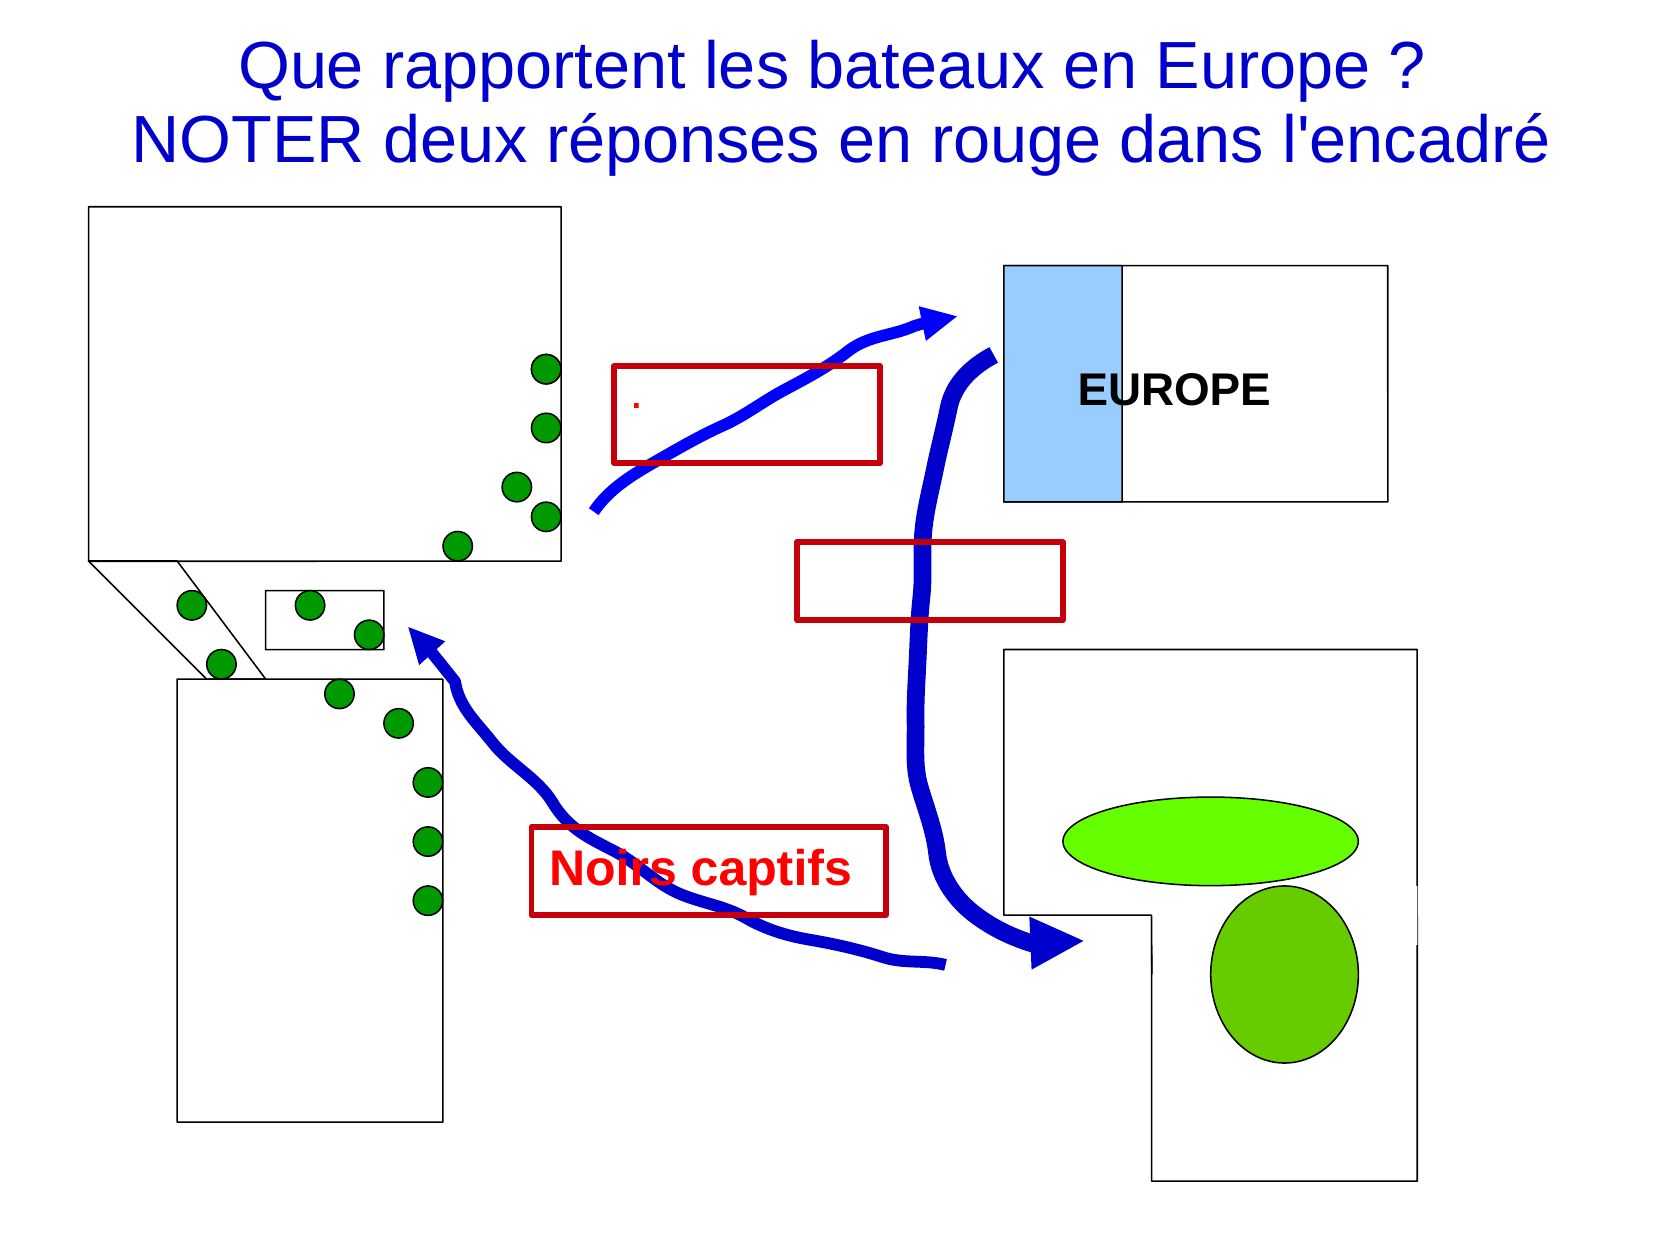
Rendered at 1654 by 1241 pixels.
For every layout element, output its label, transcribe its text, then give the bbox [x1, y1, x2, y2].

text_box [1062, 797, 1418, 1064]
text_box [295, 590, 325, 621]
text_box [354, 620, 384, 650]
text_box [413, 826, 443, 857]
text_box [324, 679, 355, 709]
text_box [1003, 265, 1123, 502]
text_box [383, 708, 414, 739]
text_box [413, 767, 443, 798]
text_box [442, 531, 473, 561]
text_box [531, 354, 561, 384]
text_box Noirs captifs [531, 826, 886, 916]
text_box [531, 502, 561, 532]
text_box Que rapportent les bateaux en Europe ? NOTER deux réponses en rouge dans l'encadré [88, 17, 1595, 154]
text_box [413, 885, 443, 916]
text_box [177, 590, 207, 621]
text_box [206, 649, 237, 679]
text_box [502, 472, 532, 502]
text_box . [614, 366, 880, 464]
text_box EUROPE [1062, 354, 1329, 422]
text_box [531, 413, 561, 443]
